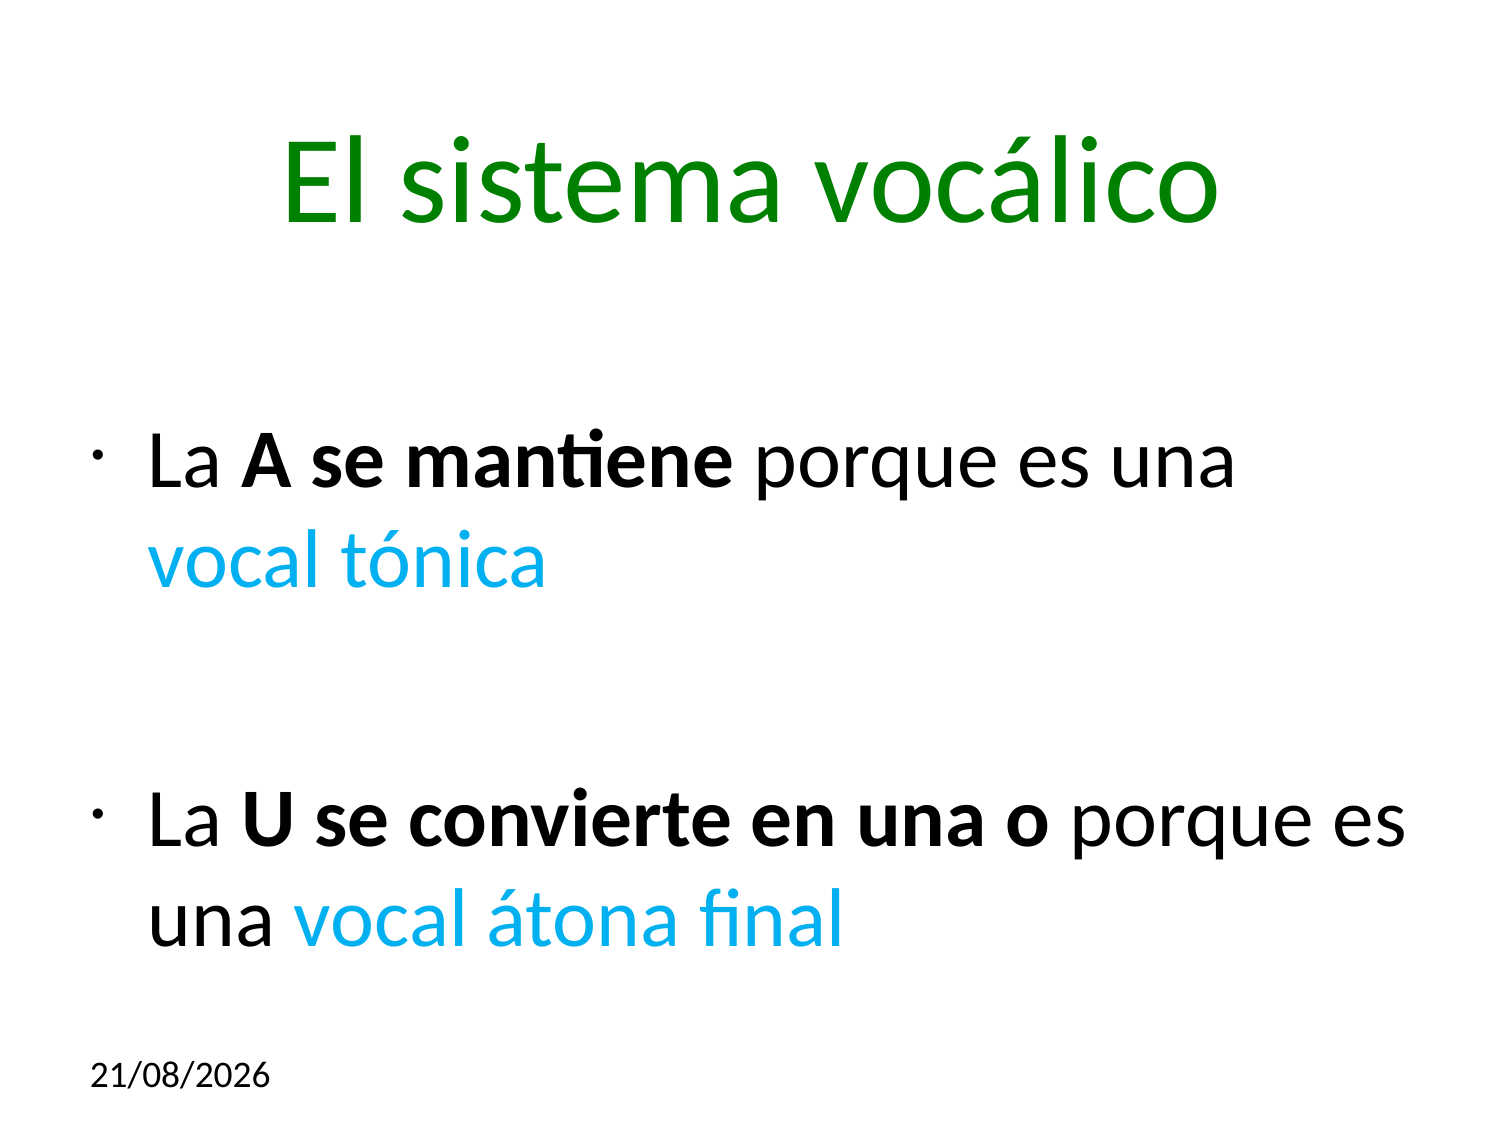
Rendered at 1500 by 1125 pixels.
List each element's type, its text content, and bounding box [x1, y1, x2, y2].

list La A se mantiene porque es una vocal tónica La U se convierte en una o porque es una vocal átona final [76, 397, 1427, 1005]
title El sistema vocálico [76, 90, 1427, 278]
